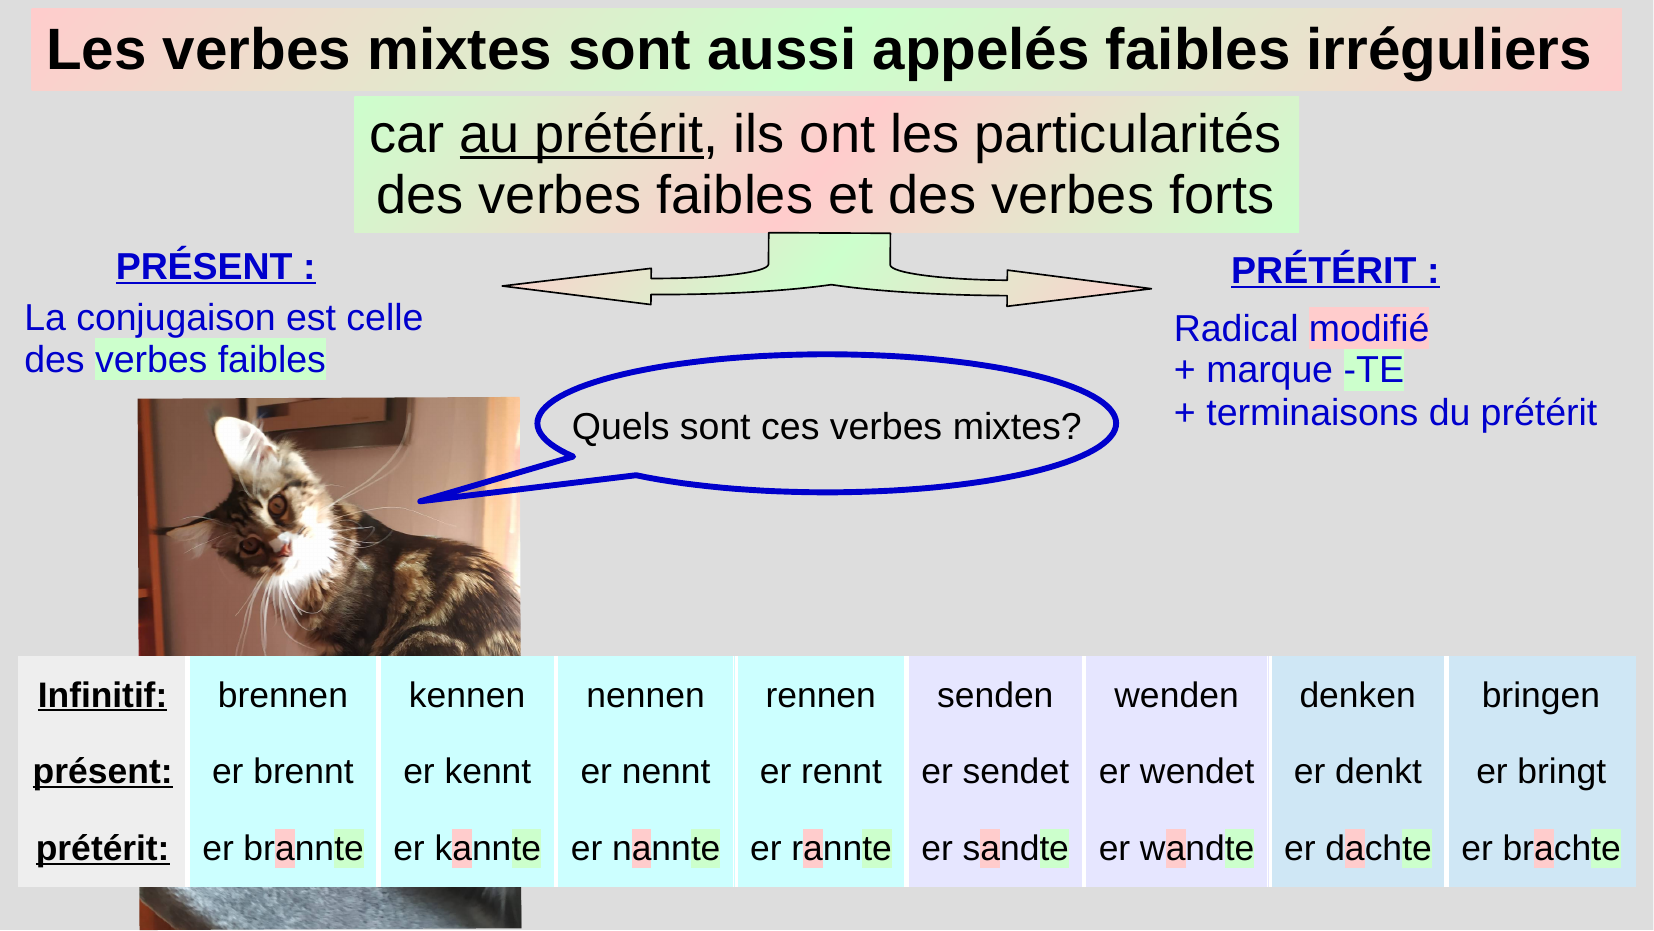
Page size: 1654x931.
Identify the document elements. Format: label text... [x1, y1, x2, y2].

table_cell er sandte [909, 810, 1082, 887]
table_cell er brannte [190, 810, 376, 887]
table_cell er bringt [1449, 733, 1636, 810]
table_header rennen [738, 656, 904, 733]
table_header brennen [190, 656, 376, 733]
table_cell er brennt [190, 733, 376, 810]
picture [139, 887, 522, 931]
table_header nennen [558, 656, 733, 733]
table_header kennen [381, 656, 554, 733]
table_header wenden [1086, 656, 1267, 733]
table_cell présent: [18, 733, 185, 810]
table_cell er brachte [1449, 810, 1636, 887]
table_cell er kannte [381, 810, 554, 887]
table_cell prétérit: [18, 810, 185, 887]
table_cell er denkt [1272, 733, 1444, 810]
text_box car au prétérit, ils ont les particularités des verbes faibles et des verbes forts [354, 96, 1300, 233]
table_cell er rennt [738, 733, 904, 810]
text_box Quels sont ces verbes mixtes? [420, 354, 1117, 502]
table_cell er kennt [381, 733, 554, 810]
text_box Les verbes mixtes sont aussi appelés faibles irréguliers [31, 8, 1622, 91]
table_cell er wendet [1086, 733, 1267, 810]
table_cell er dachte [1272, 810, 1444, 887]
table_header bringen [1449, 656, 1636, 733]
table_cell er nannte [558, 810, 733, 887]
picture [137, 396, 521, 656]
text_box La conjugaison est celle des verbes faibles [9, 286, 439, 390]
table_cell er sendet [909, 733, 1082, 810]
table_cell er rannte [738, 810, 904, 887]
text_box PRÉTÉRIT : [1216, 236, 1465, 299]
text_box [502, 232, 1152, 307]
text_box PRÉSENT : [101, 238, 331, 286]
table_header Infinitif: [18, 656, 185, 733]
table_cell er wandte [1086, 810, 1267, 887]
table_cell er nennt [558, 733, 733, 810]
table_header denken [1272, 656, 1444, 733]
text_box Radical modifié + marque -TE + terminaisons du prétérit [1159, 299, 1613, 441]
table_header senden [909, 656, 1082, 733]
